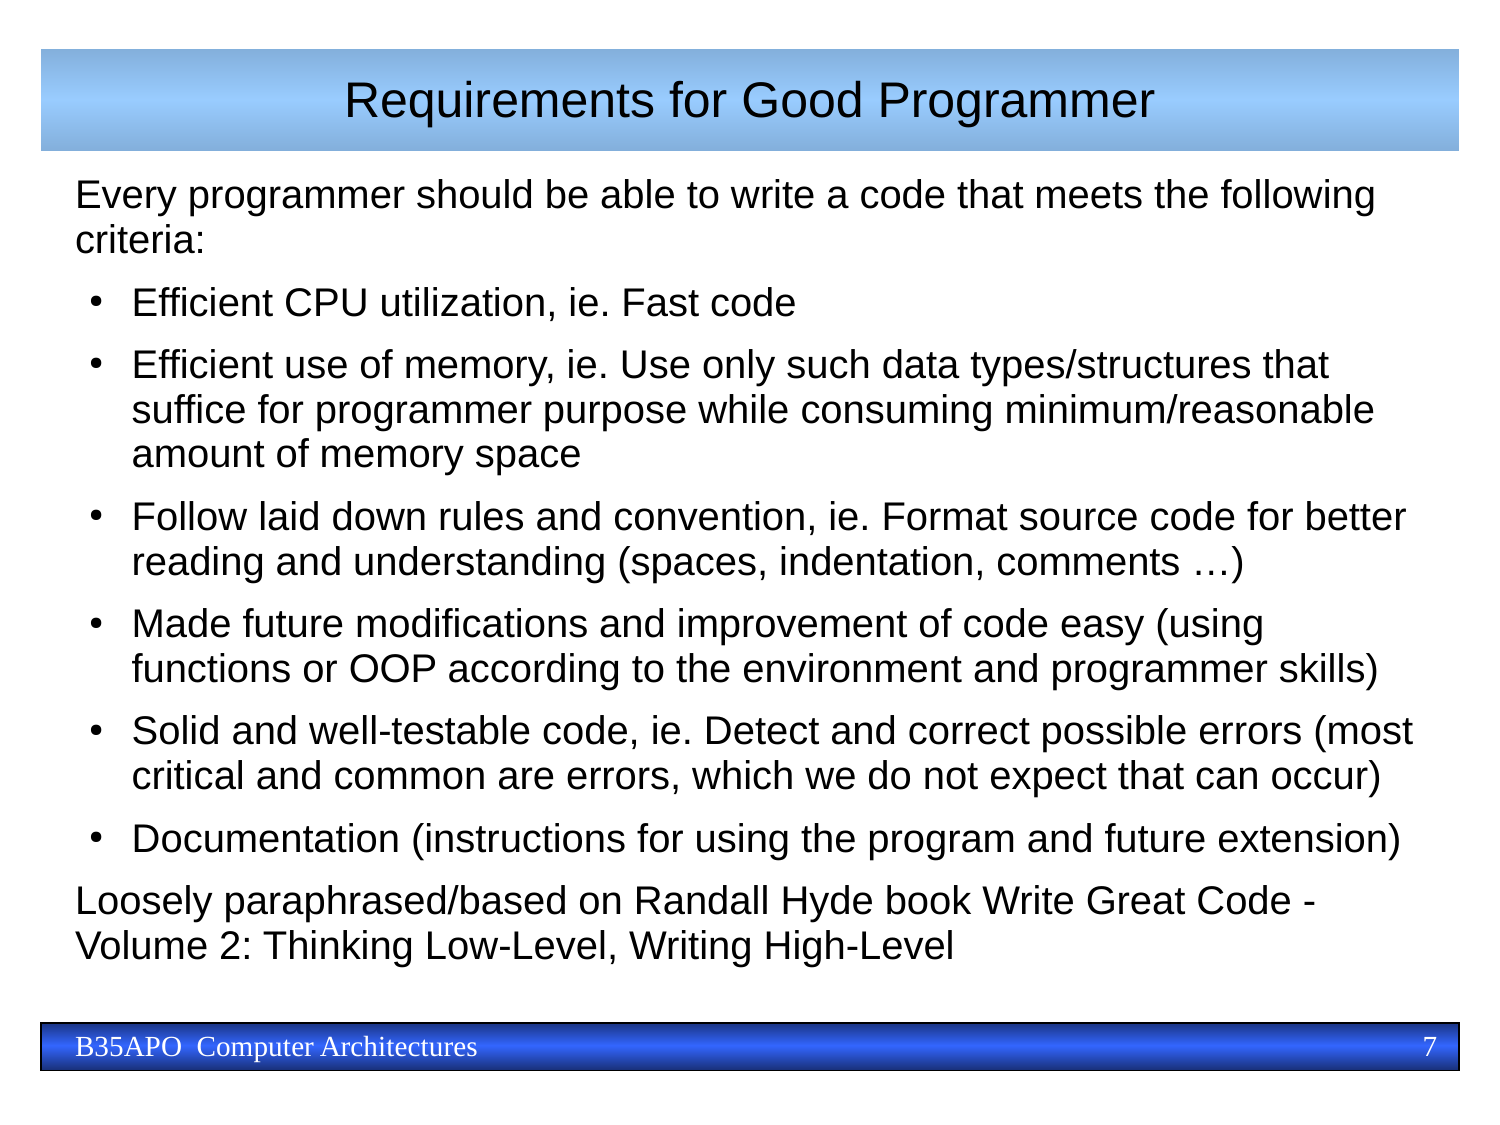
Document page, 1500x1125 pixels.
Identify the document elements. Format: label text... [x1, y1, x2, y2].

title Requirements for Good Programmer [41, 49, 1459, 151]
list Every programmer should be able to write a code that meets the following criteria: Efficient CPU utilization, ie. Fast code Efficient use of memory, ie. Use only such data types/structures that suffice for programmer purpose while consuming minimum/reasonable amount of memory space Follow laid down rules and convention, ie. Format source code for better reading and understanding (spaces, indentation, comments …) Made future modifications and improvement of code easy (using functions or OOP according to the environment and programmer skills) Solid and well-testable code, ie. Detect and correct possible errors (most critical and common are errors, which we do not expect that can occur) Documentation (instructions for using the program and future extension) Loosely paraphrased/based on Randall Hyde book Write Great Code - Volume 2: Thinking Low-Level, Writing High-Level [75, 172, 1426, 1013]
